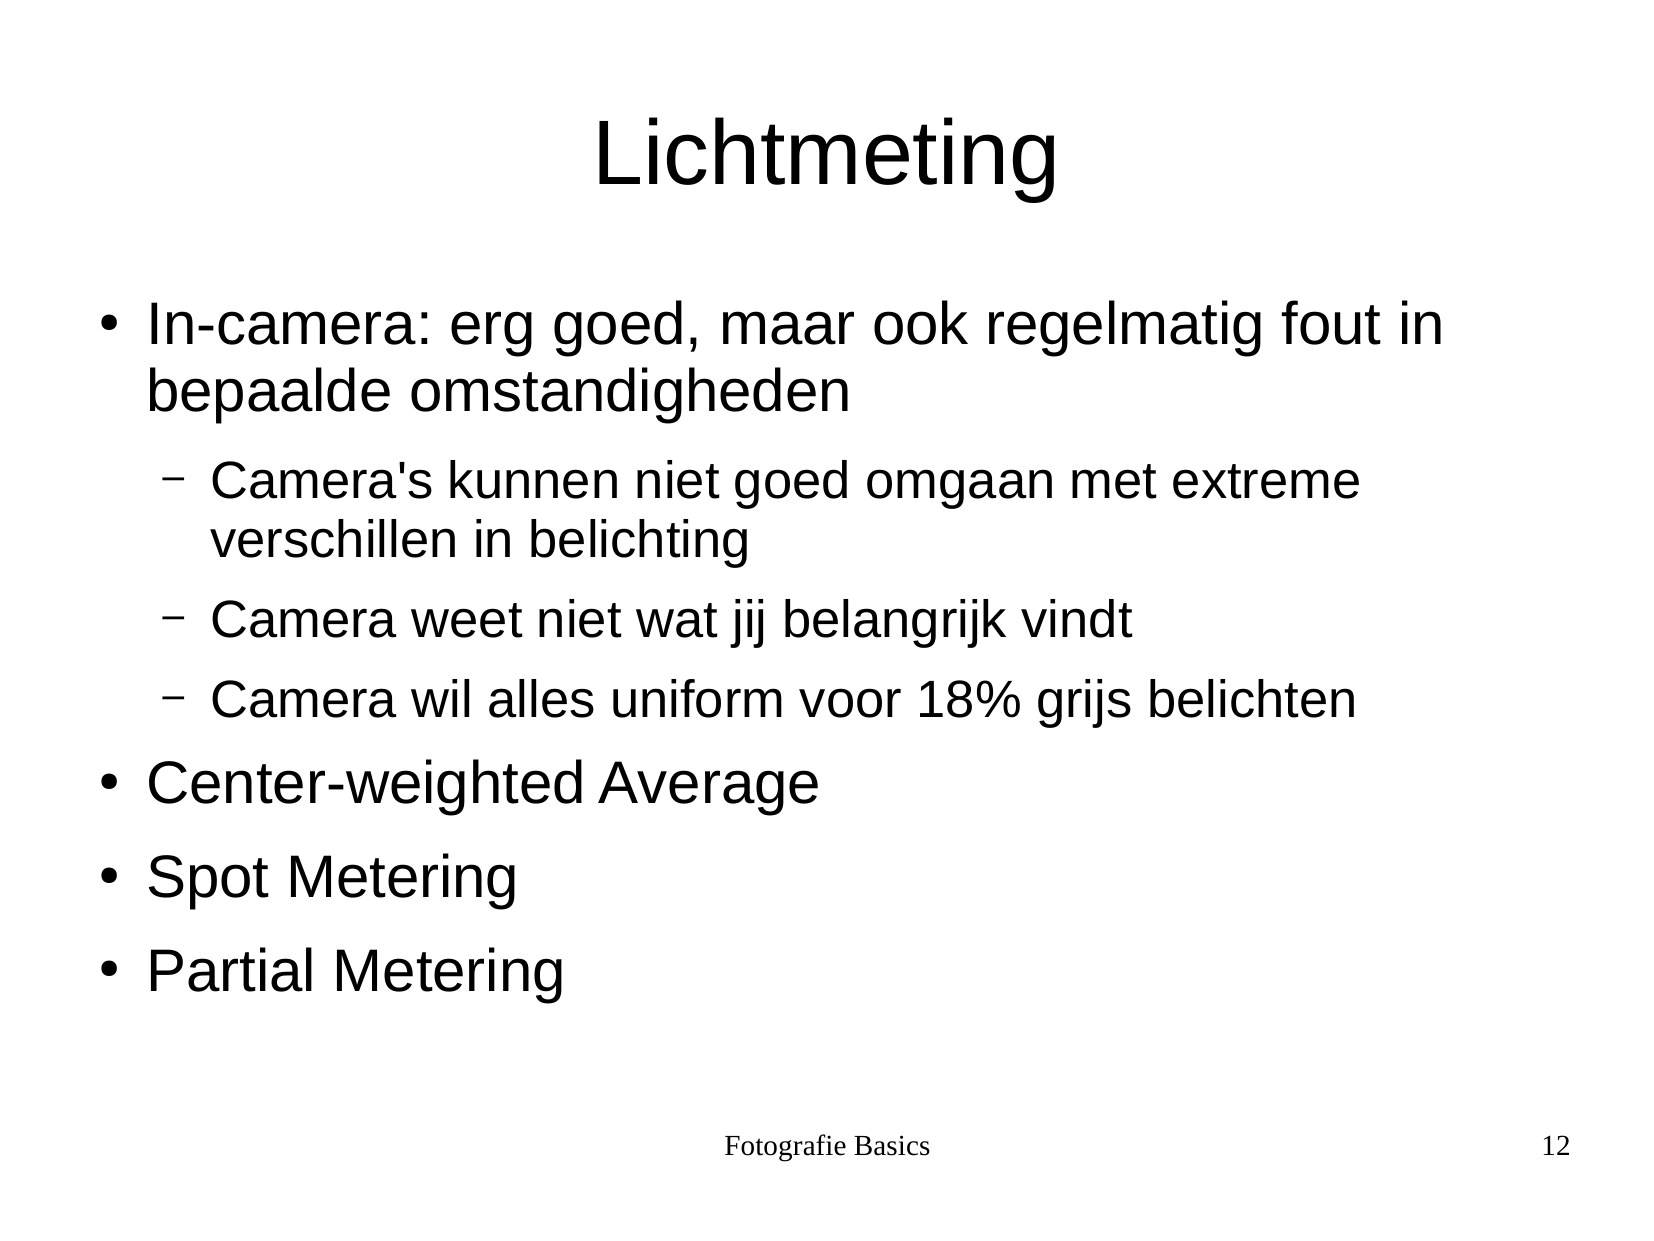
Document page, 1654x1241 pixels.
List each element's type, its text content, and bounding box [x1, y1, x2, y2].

list In-camera: erg goed, maar ook regelmatig fout in bepaalde omstandigheden Camera's kunnen niet goed omgaan met extreme verschillen in belichting Camera weet niet wat jij belangrijk vindt Camera wil alles uniform voor 18% grijs belichten Center-weighted Average Spot Metering Partial Metering [82, 290, 1571, 1010]
title Lichtmeting [82, 49, 1571, 257]
